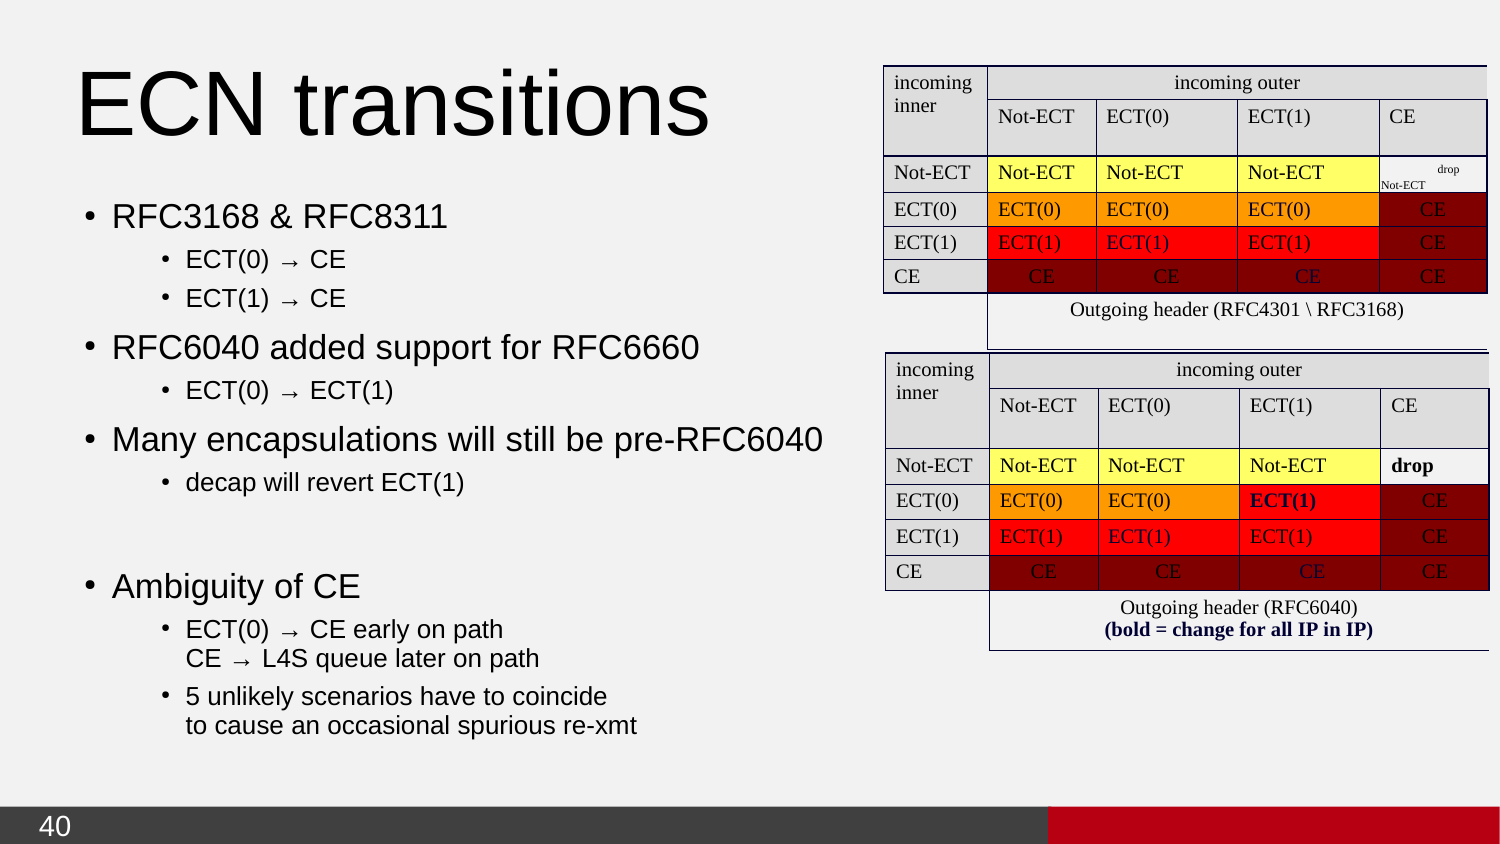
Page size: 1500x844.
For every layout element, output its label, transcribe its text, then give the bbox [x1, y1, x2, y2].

picture [882, 64, 1491, 653]
list RFC3168 & RFC8311 ECT(0) → CE ECT(1) → CE RFC6040 added support for RFC6660 ECT(0) → ECT(1) Many encapsulations will still be pre-RFC6040 decap will revert ECT(1) Ambiguity of CE ECT(0) → CE early on path CE → L4S queue later on path 5 unlikely scenarios have to coincide to cause an occasional spurious re-xmt [75, 197, 1425, 745]
title ECN transitions [75, 33, 1425, 175]
